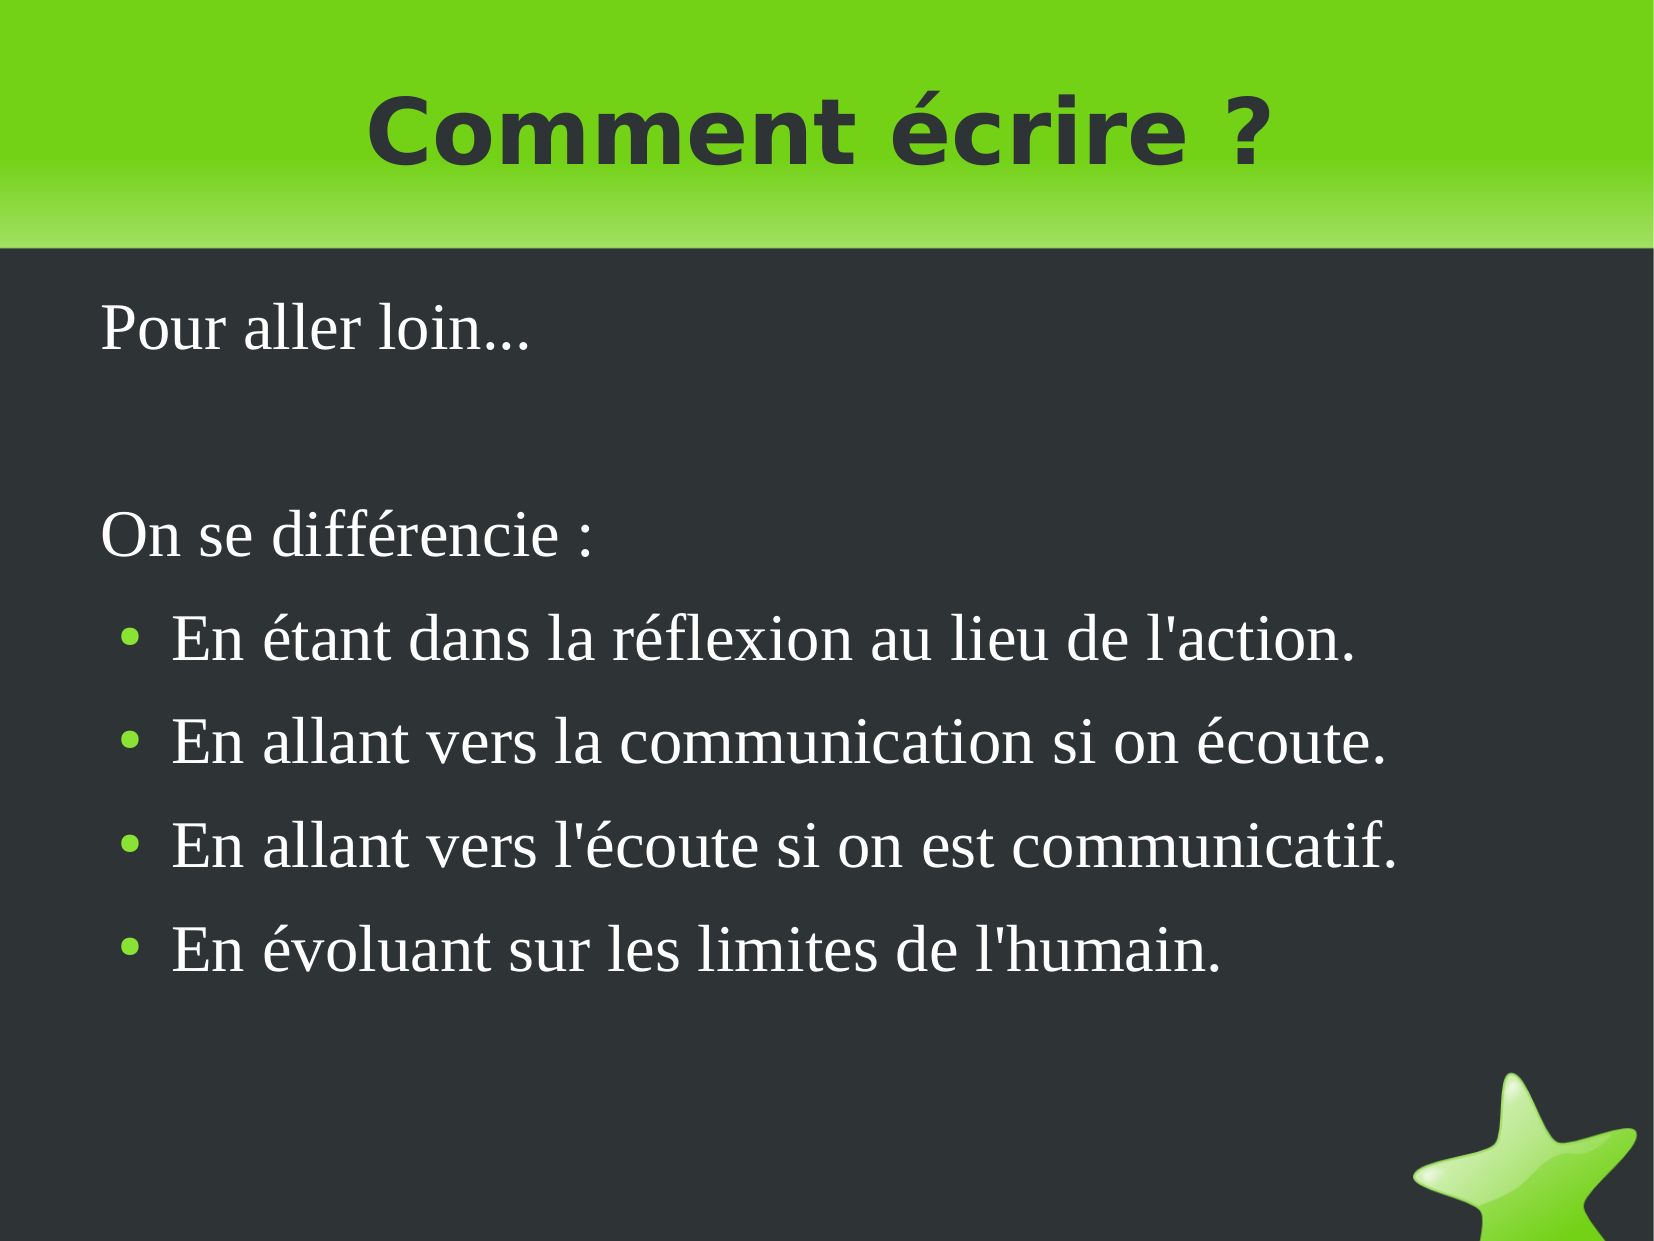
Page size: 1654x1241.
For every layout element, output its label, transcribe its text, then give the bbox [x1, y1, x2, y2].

picture [0, 0, 1654, 1241]
title Comment écrire ? [76, 36, 1565, 229]
list Pour aller loin... On se différencie : En étant dans la réflexion au lieu de l'action. En allant vers la communication si on écoute. En allant vers l'écoute si on est communicatif. En évoluant sur les limites de l'humain. [82, 290, 1571, 1094]
